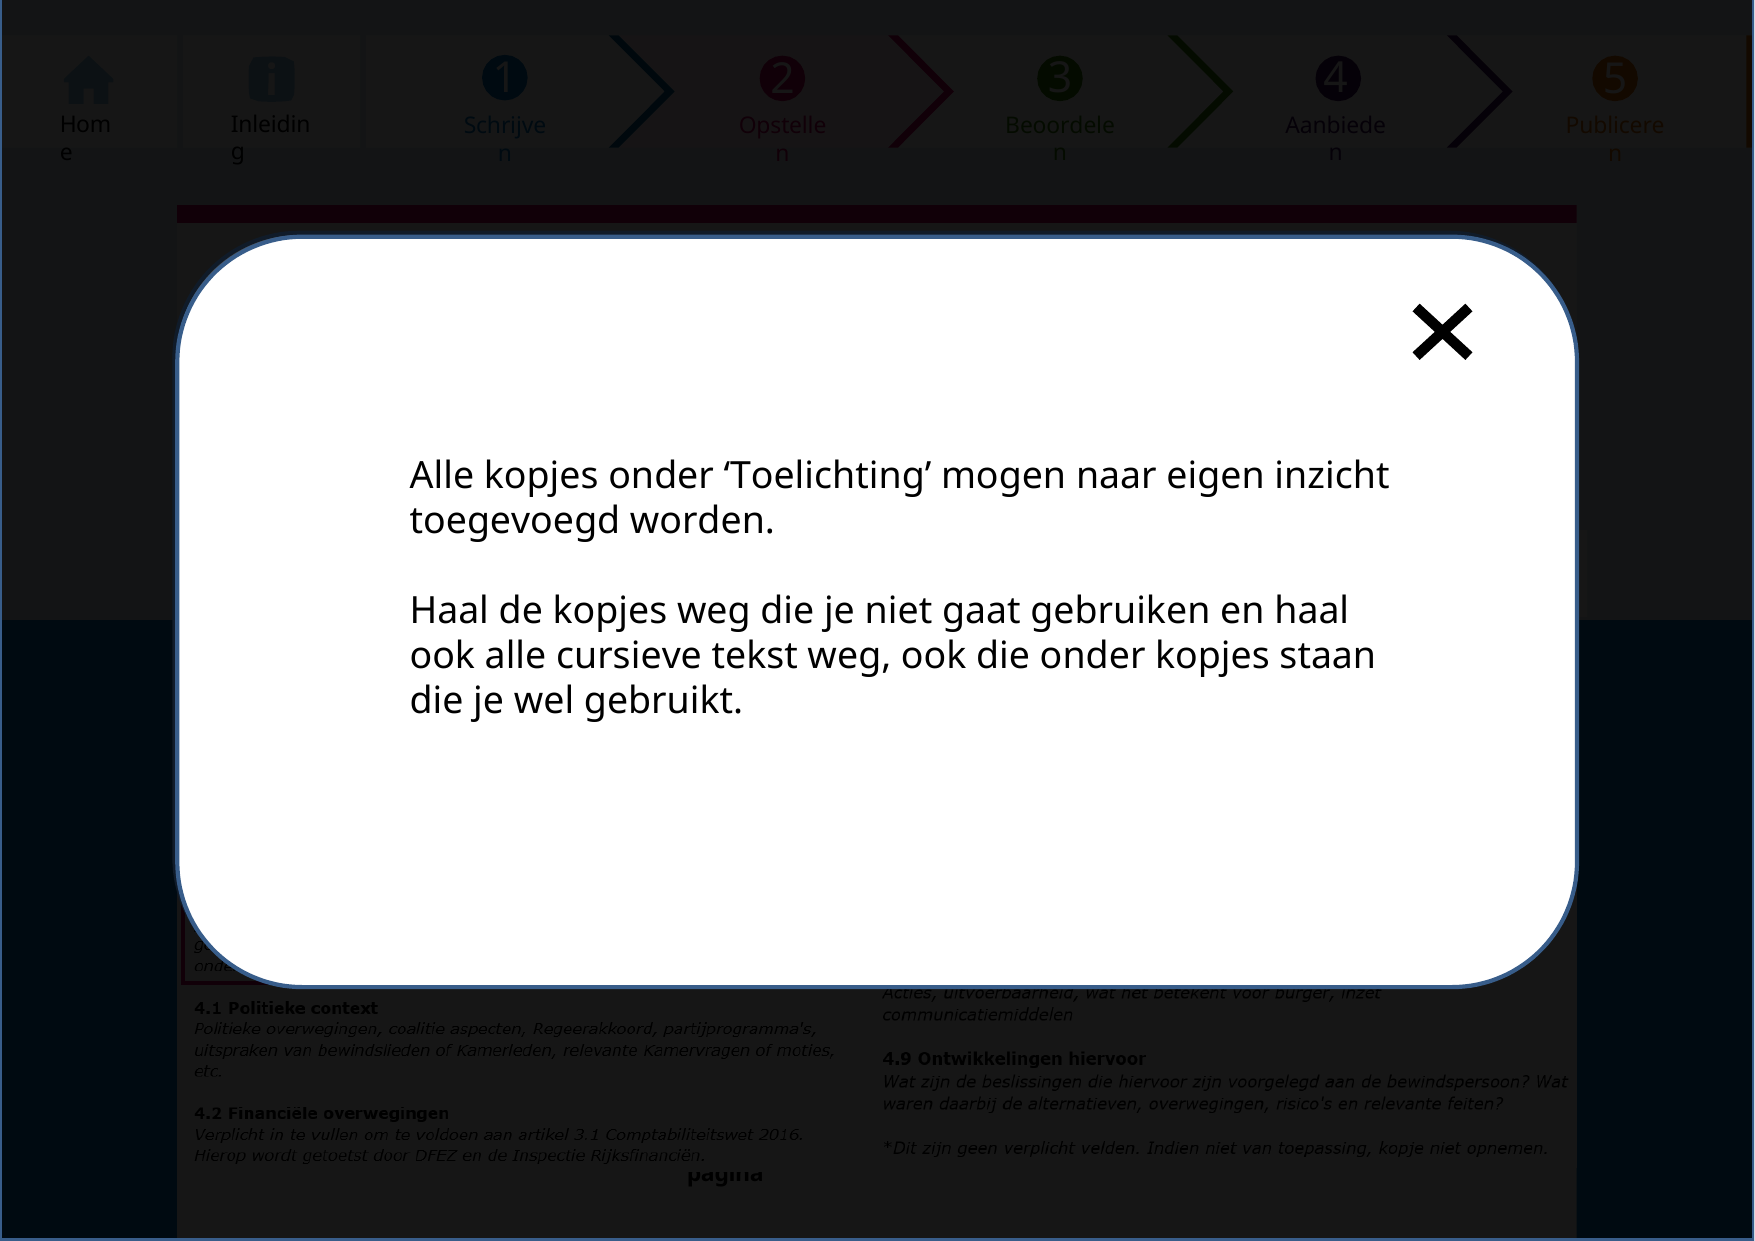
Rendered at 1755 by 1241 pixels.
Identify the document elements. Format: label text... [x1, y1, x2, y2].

text_box [0, 0, 1754, 1241]
text_box Alle kopjes onder ‘Toelichting’ mogen naar eigen inzicht toegevoegd worden. Haal de kopjes weg die je niet gaat gebruiken en haal ook alle cursieve tekst weg, ook die onder kopjes staan die je wel gebruikt. [394, 443, 1418, 777]
